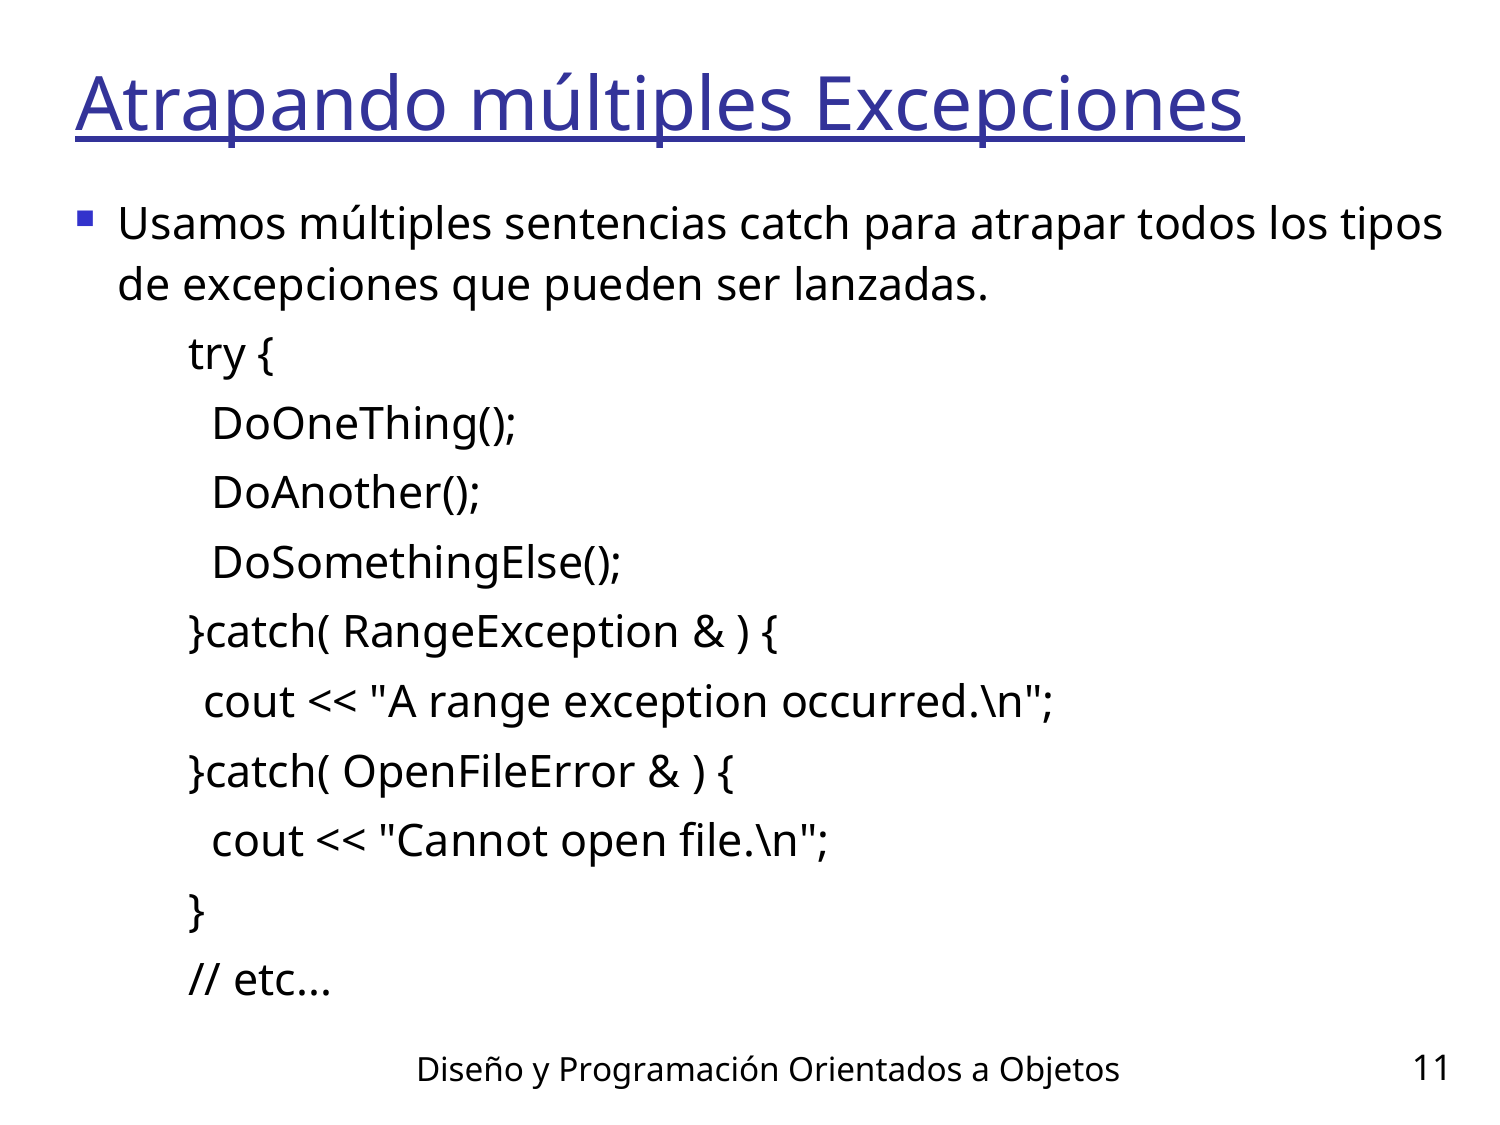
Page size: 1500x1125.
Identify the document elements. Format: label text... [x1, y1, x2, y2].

list Usamos múltiples sentencias catch para atrapar todos los tipos de excepciones que pueden ser lanzadas. try { DoOneThing(); DoAnother(); DoSomethingElse(); }catch( RangeException & ) { cout << "A range exception occurred.\n"; }catch( OpenFileError & ) { cout << "Cannot open file.\n"; } // etc... [75, 191, 1463, 1013]
title Atrapando múltiples Excepciones [75, 19, 1466, 183]
